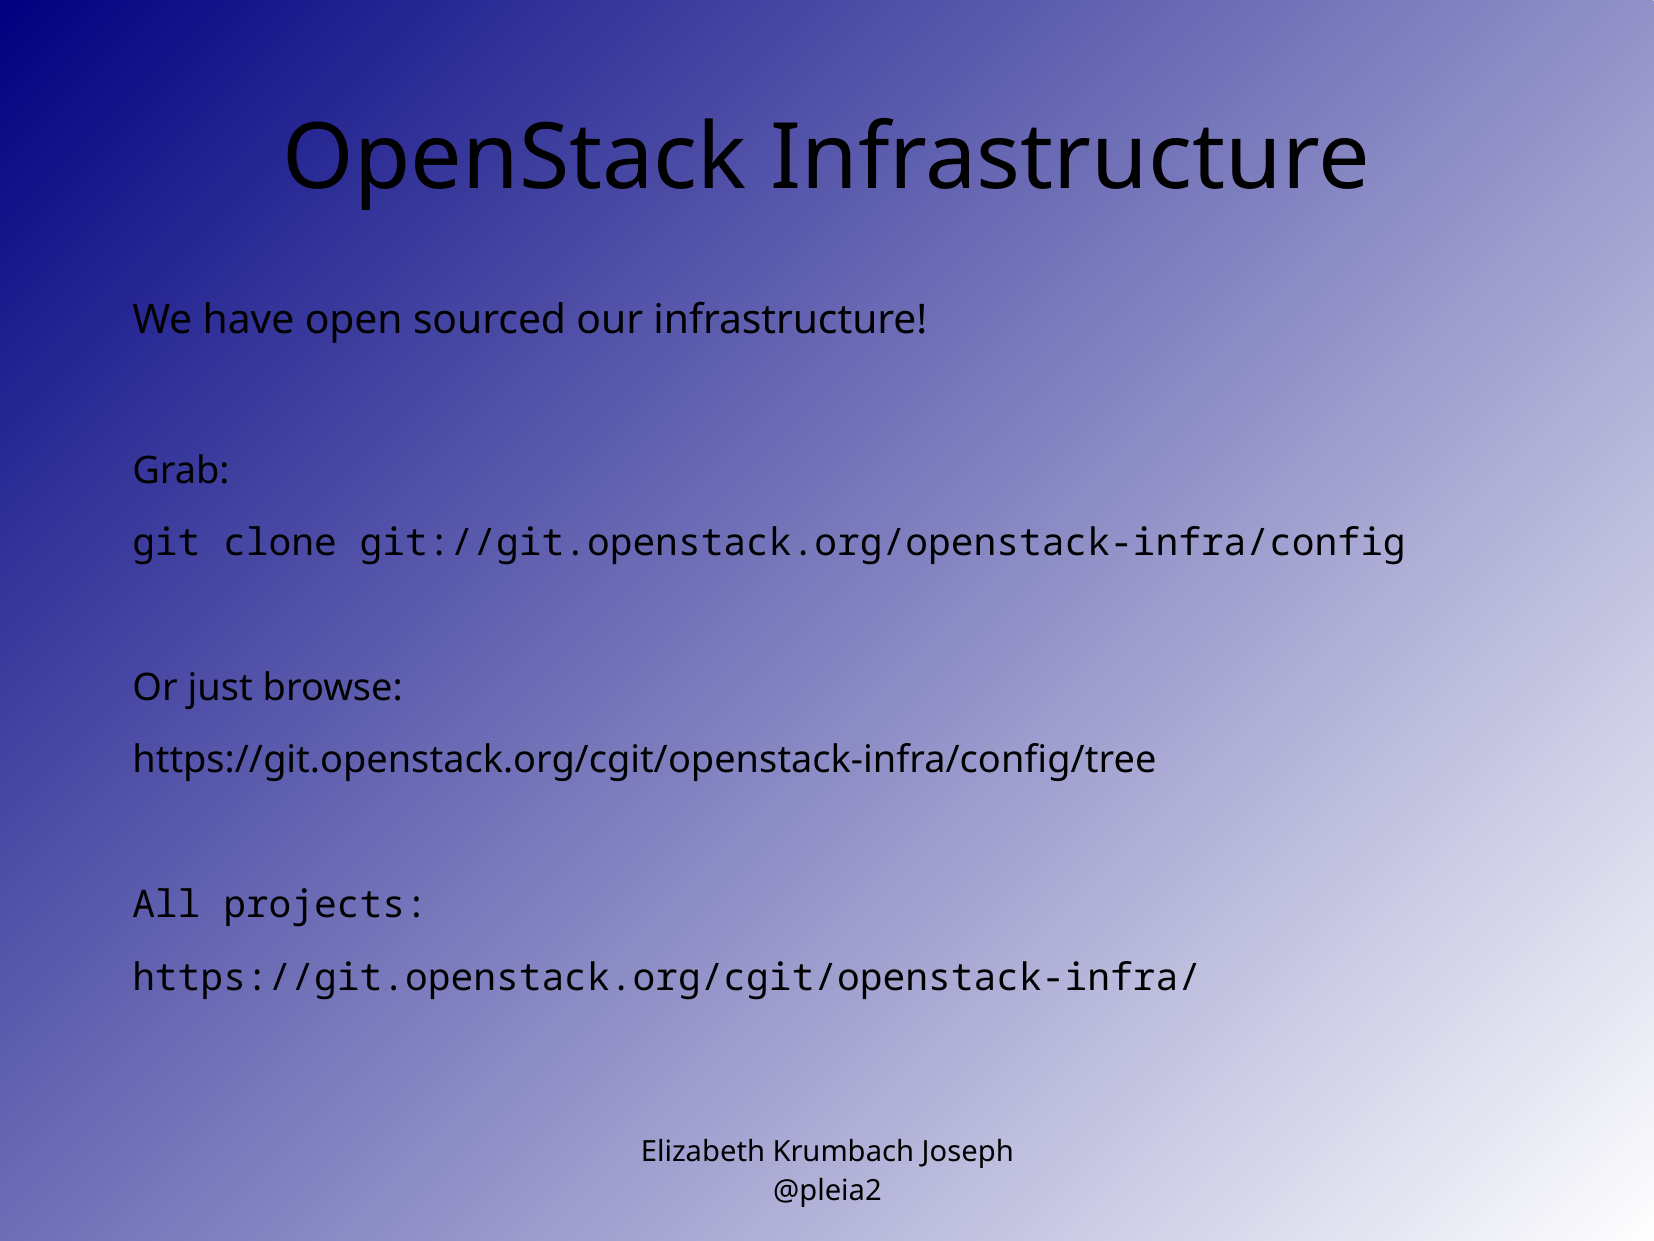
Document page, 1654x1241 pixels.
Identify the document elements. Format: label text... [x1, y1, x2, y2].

title OpenStack Infrastructure [82, 49, 1571, 257]
list We have open sourced our infrastructure! Grab: git clone git://git.openstack.org/openstack-infra/config Or just browse: https://git.openstack.org/cgit/openstack-infra/config/tree All projects: https://git.openstack.org/cgit/openstack-infra/ [82, 290, 1571, 1010]
